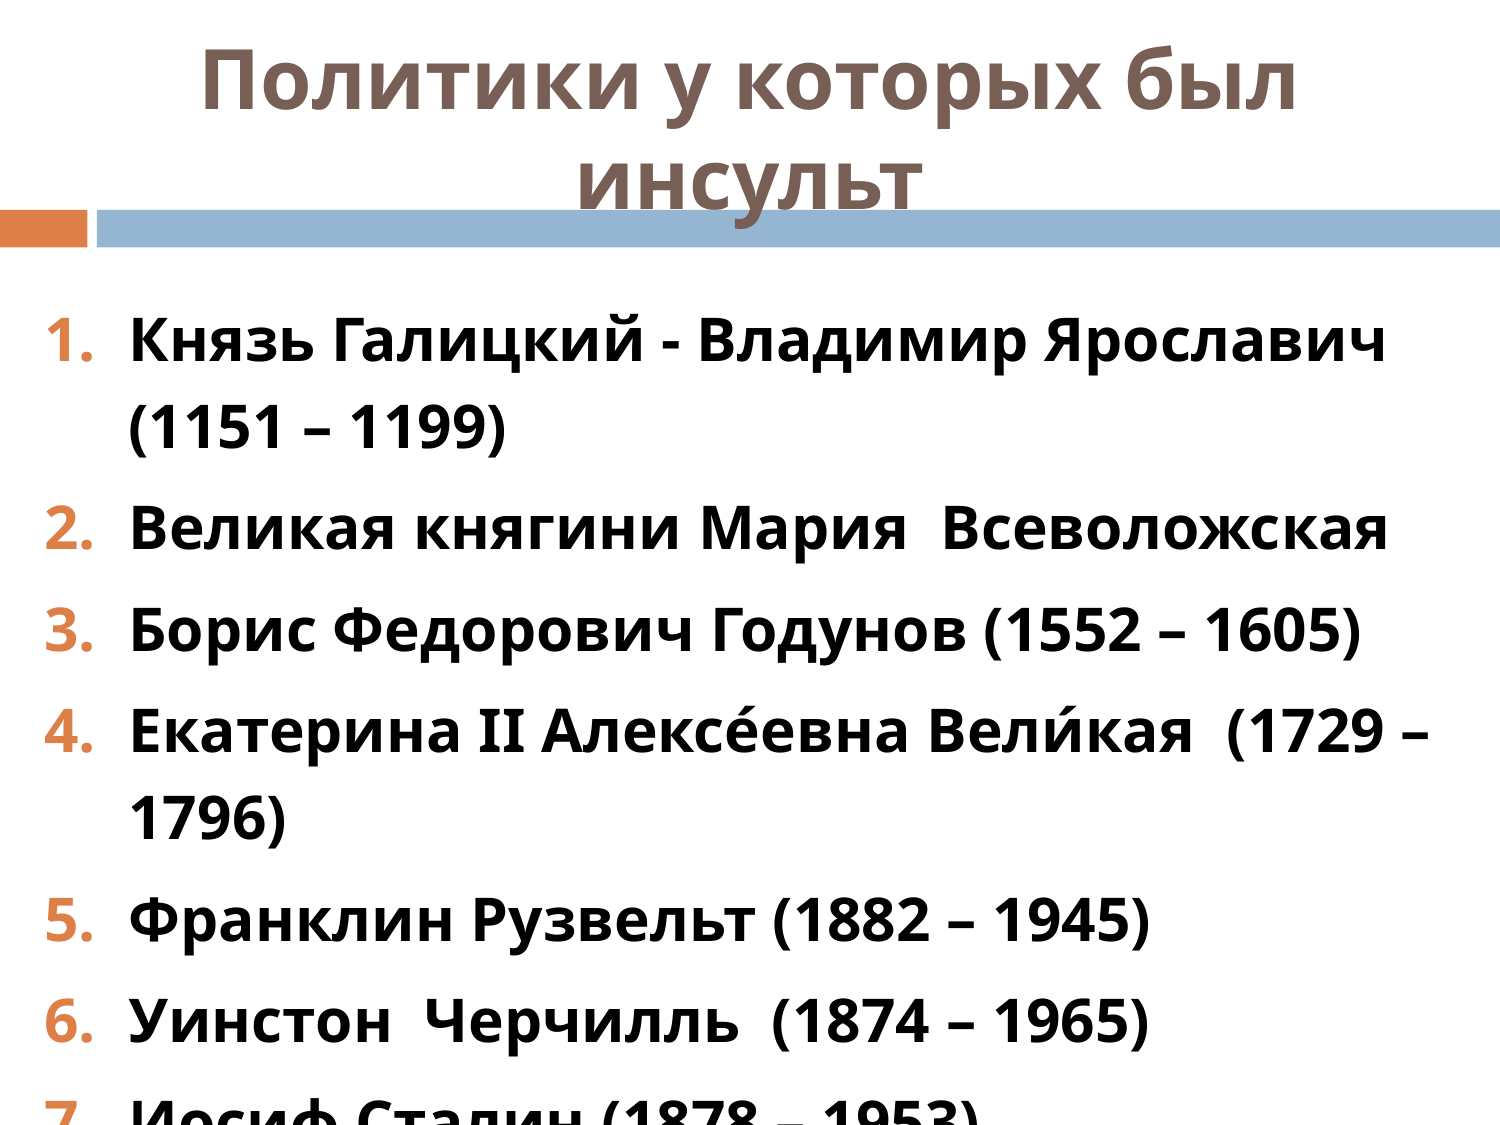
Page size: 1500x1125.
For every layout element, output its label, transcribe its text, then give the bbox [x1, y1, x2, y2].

title Политики у которых был инсульт [0, 19, 1500, 182]
list Князь Галицкий - Владимир Ярославич (1151 – 1199) Великая княгини Мария Всеволожская Борис Федорович Годунов (1552 – 1605) Екатерина II Алексе́евна Вели́кая (1729 – 1796) Франклин Рузвельт (1882 – 1945) Уинстон Черчилль (1874 – 1965) Иосиф Сталин (1878 – 1953) Карл Маркс (1818 – 1883) Владимир Ленин (1870 – 1924) Ричард Никсон (1913 – 1994) Маргарет Тэтчер (1925 – 2013) Ислам Каримов (1938 – 2016) [29, 278, 1471, 1094]
